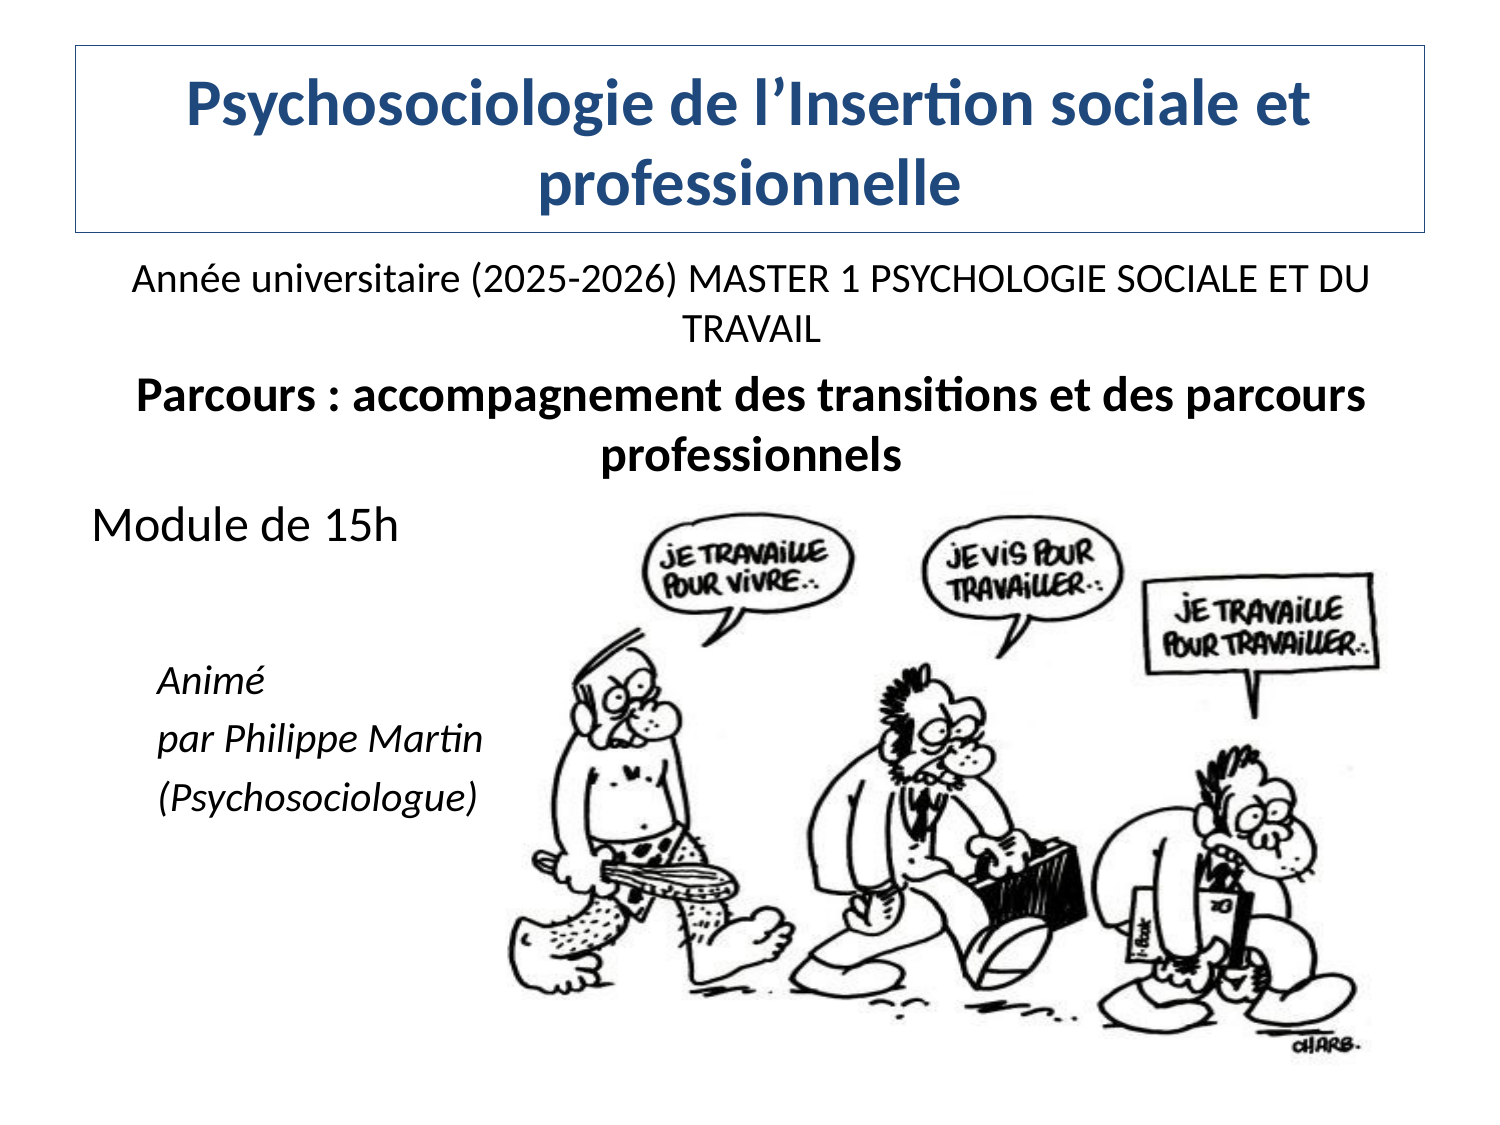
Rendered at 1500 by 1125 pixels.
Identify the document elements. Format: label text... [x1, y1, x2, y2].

picture [490, 491, 1400, 1072]
list Année universitaire (2025-2026) MASTER 1 PSYCHOLOGIE SOCIALE ET DU TRAVAIL Parcours : accompagnement des transitions et des parcours professionnels Module de 15h Animé par Philippe Martin (Psychosociologue) [76, 243, 1427, 1072]
title Psychosociologie de l’Insertion sociale et professionnelle [75, 45, 1425, 233]
